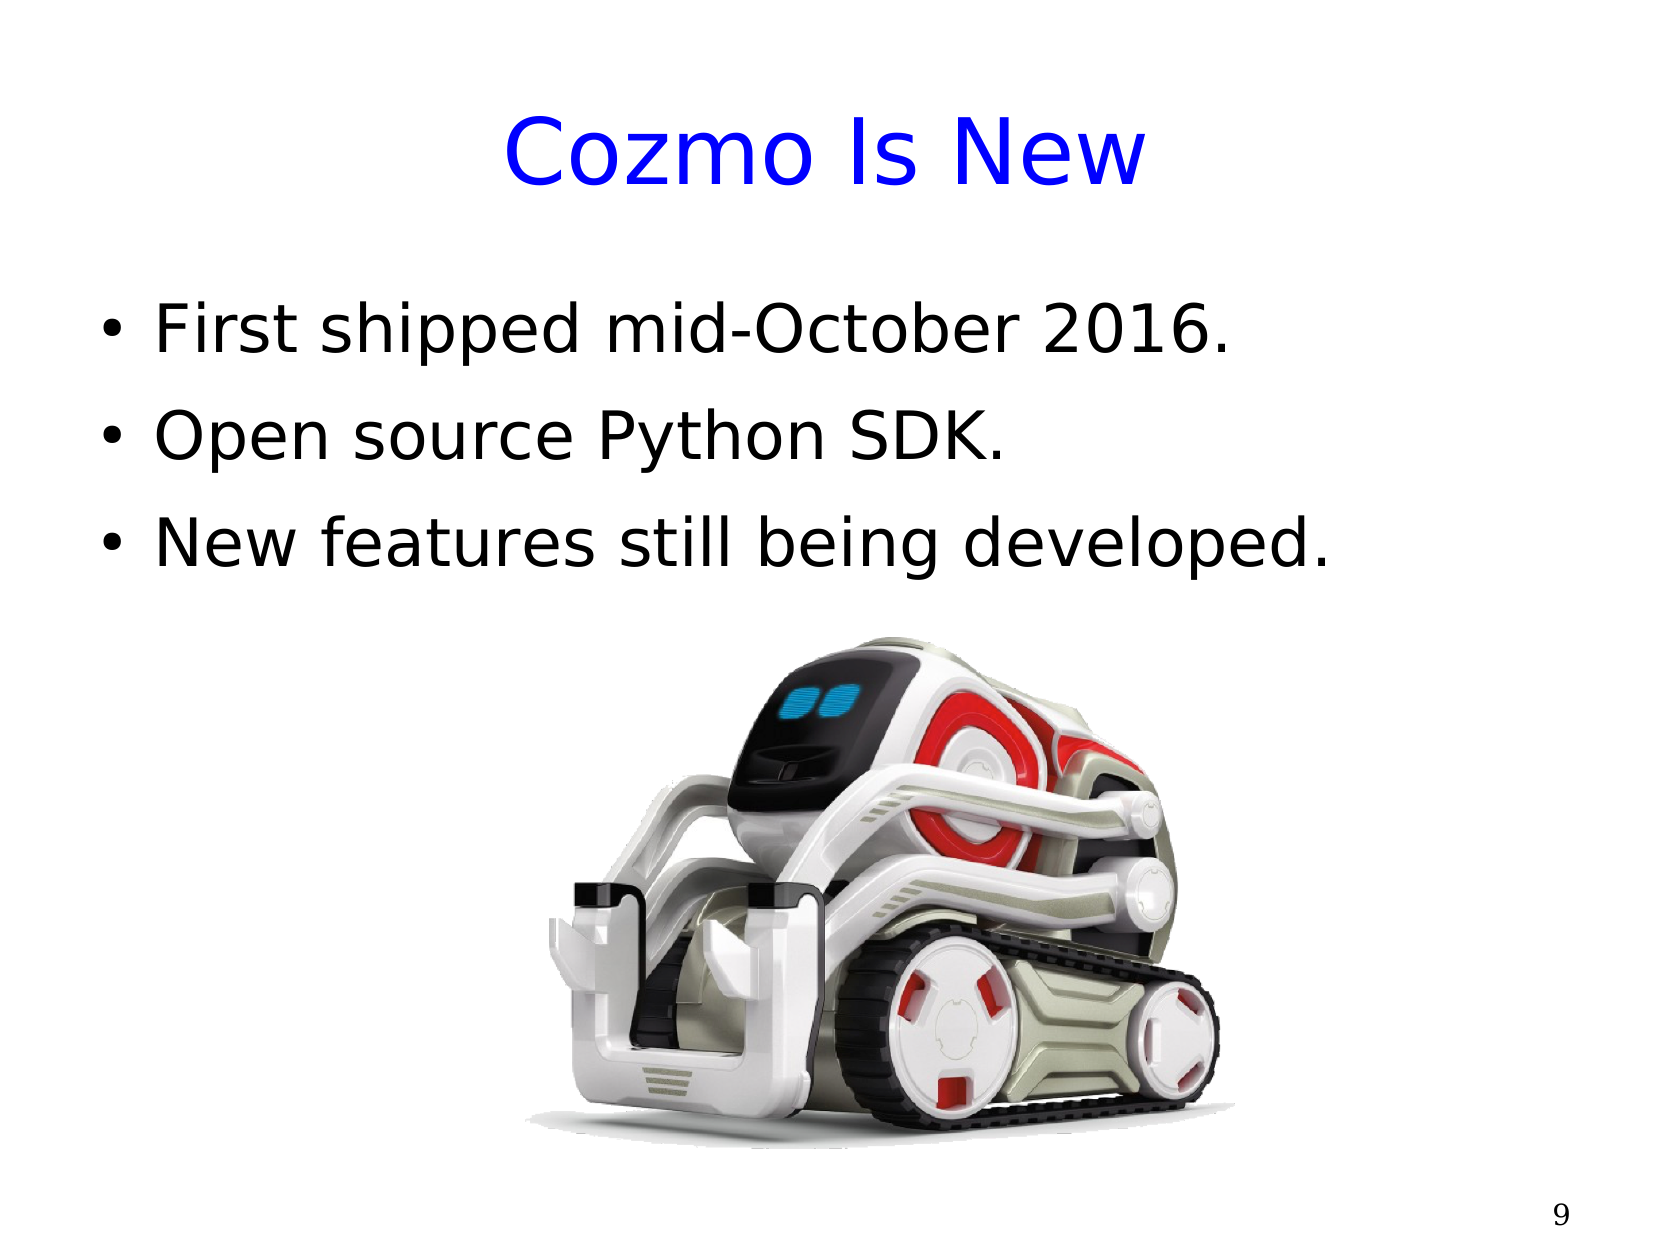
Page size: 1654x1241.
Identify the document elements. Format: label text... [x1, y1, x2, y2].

picture [525, 637, 1235, 1149]
title Cozmo Is New [82, 49, 1571, 257]
list First shipped mid-October 2016. Open source Python SDK. New features still being developed. [82, 290, 1571, 1109]
